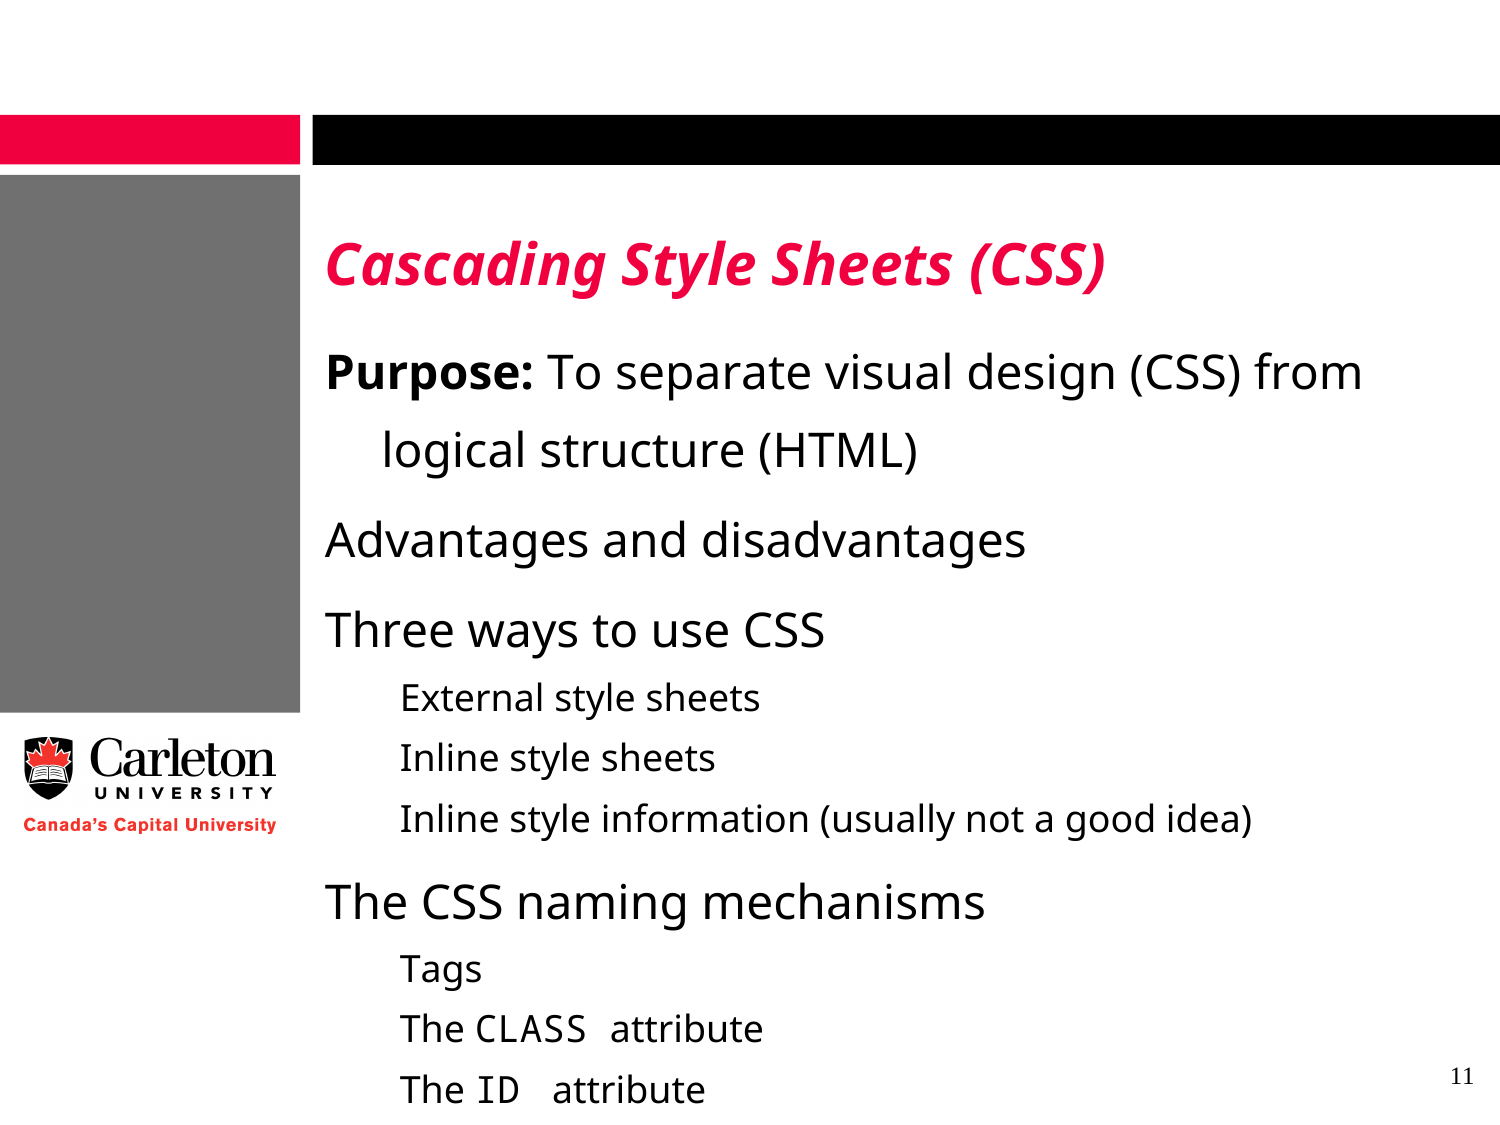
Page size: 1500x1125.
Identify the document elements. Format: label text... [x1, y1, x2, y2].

title Cascading Style Sheets (CSS) [324, 194, 1450, 324]
picture [24, 737, 276, 834]
list Purpose: To separate visual design (CSS) from logical structure (HTML) Advantages and disadvantages Three ways to use CSS External style sheets Inline style sheets Inline style information (usually not a good idea) The CSS naming mechanisms Tags The CLASS attribute The ID attribute [324, 324, 1450, 1036]
